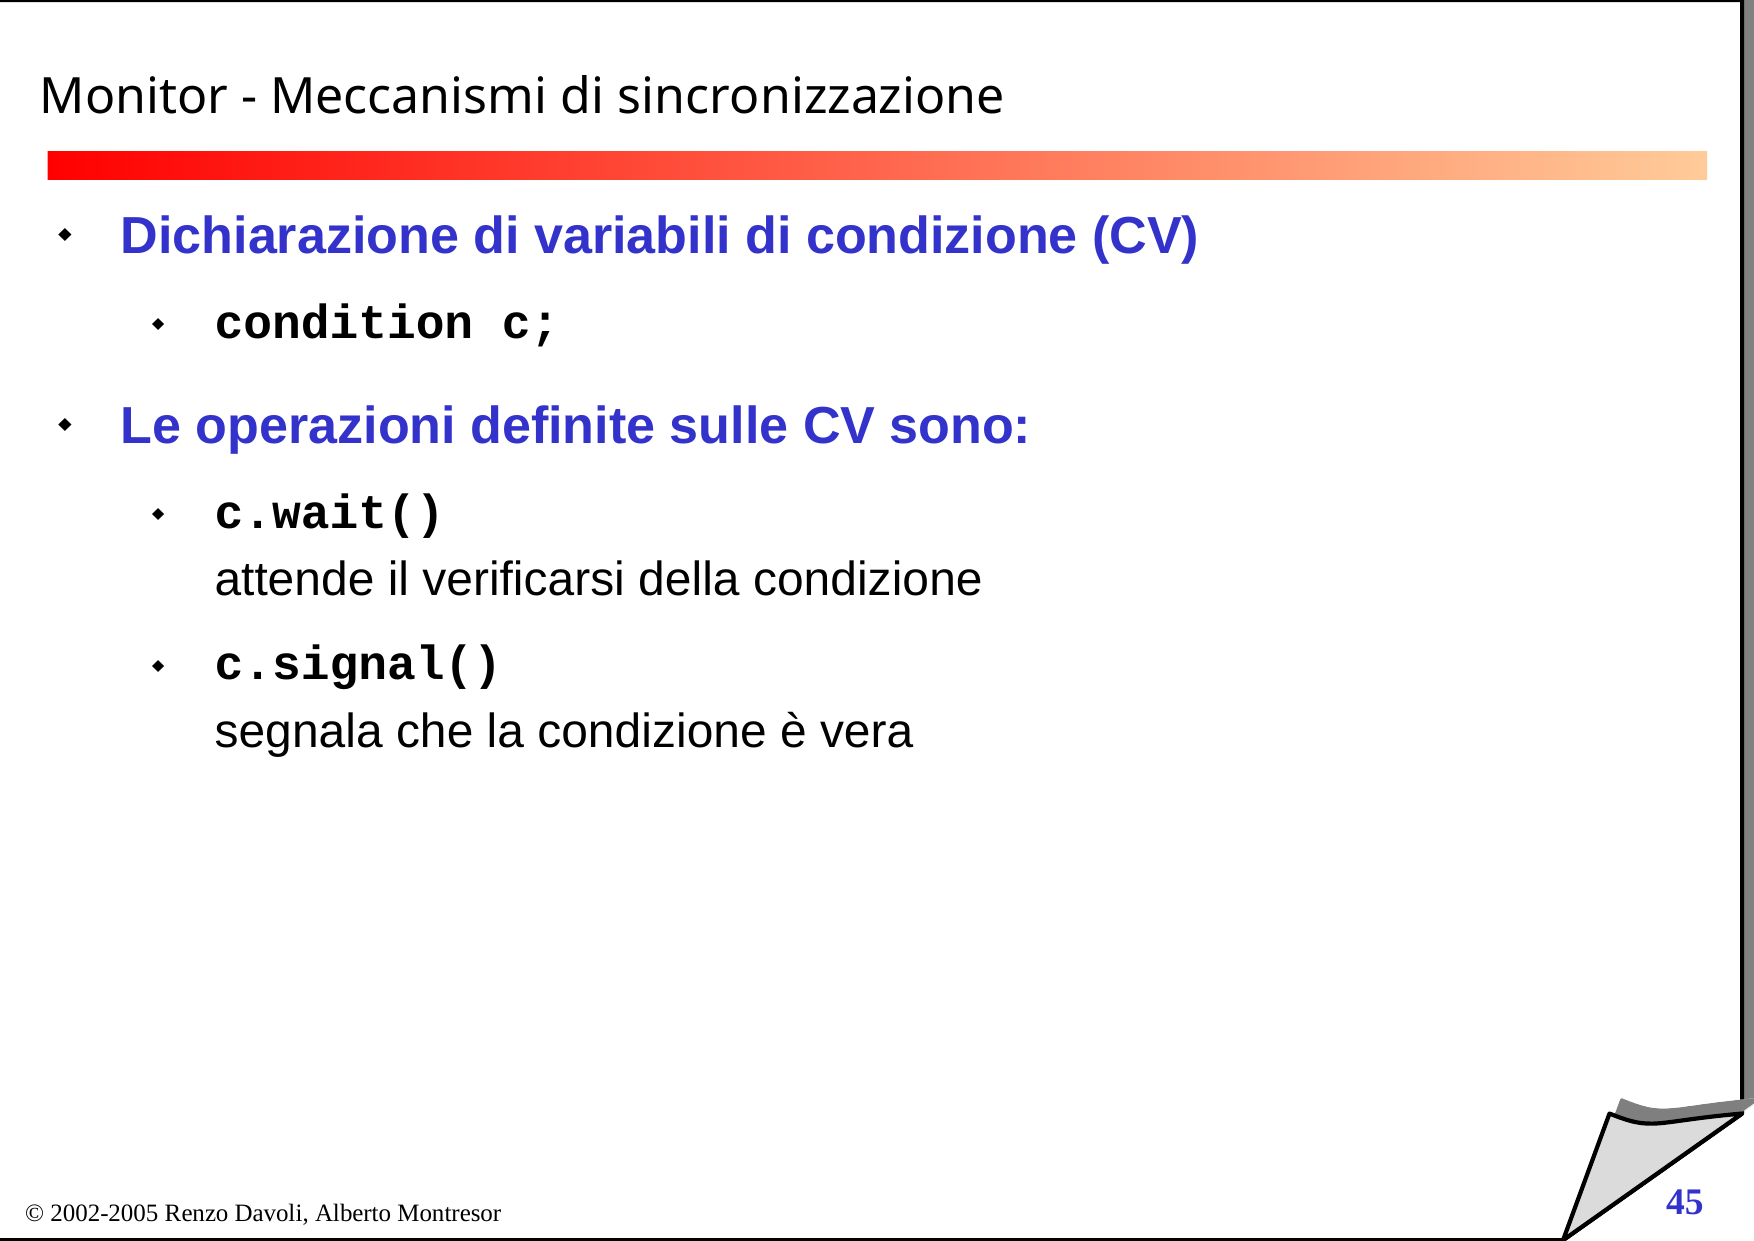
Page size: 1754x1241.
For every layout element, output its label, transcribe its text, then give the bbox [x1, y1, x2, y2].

title Monitor - Meccanismi di sincronizzazione [39, 49, 1713, 144]
list Dichiarazione di variabili di condizione (CV) condition c; Le operazioni definite sulle CV sono: c.wait() attende il verificarsi della condizione c.signal() segnala che la condizione è vera [58, 206, 1696, 815]
